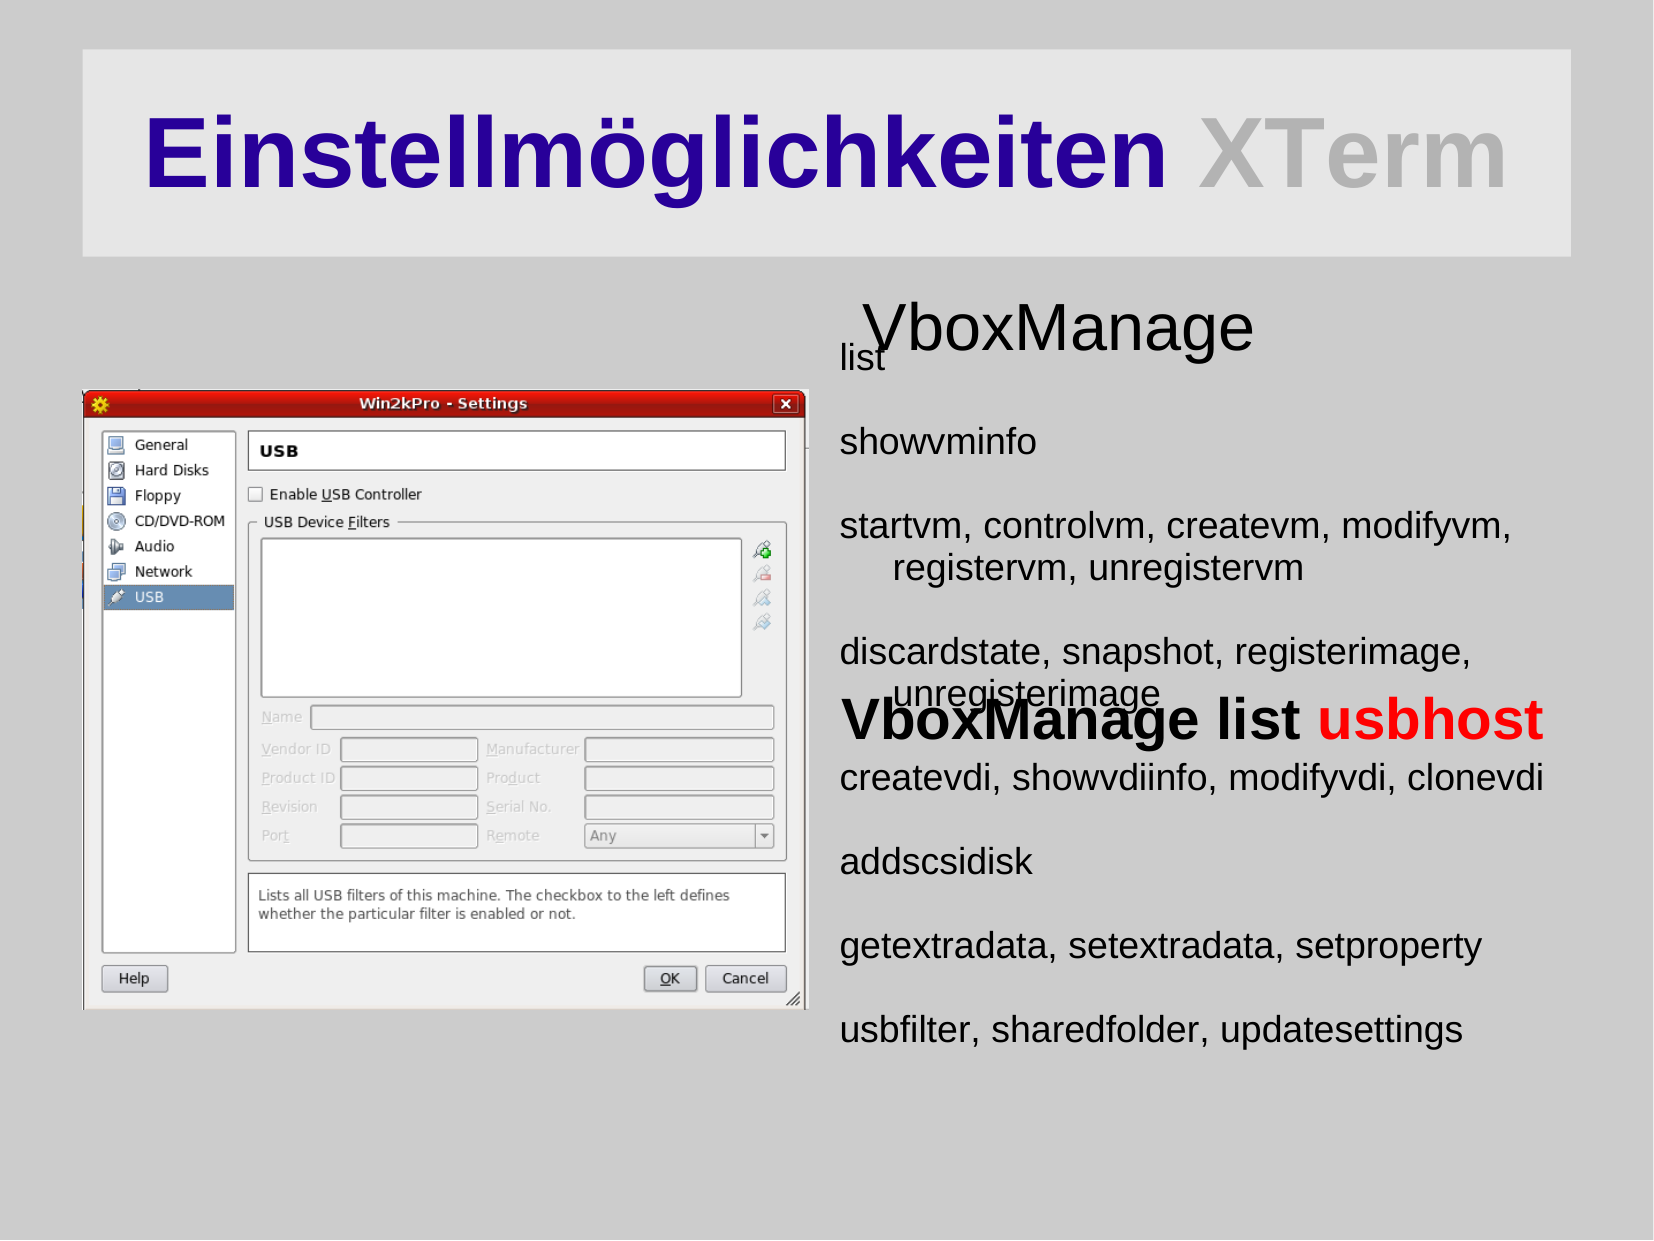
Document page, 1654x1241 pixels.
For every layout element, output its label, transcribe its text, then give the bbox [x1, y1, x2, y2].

text_box list showvminfo startvm, controlvm, createvm, modifyvm, registervm, unregistervm discardstate, snapshot, registerimage, unregisterimage createvdi, showvdiinfo, modifyvdi, clonevdi addscsidisk getextradata, setextradata, setproperty usbfilter, sharedfolder, updatesettings [807, 329, 1654, 1152]
picture [82, 389, 807, 1010]
list VboxManage [845, 290, 1572, 329]
title Einstellmöglichkeiten XTerm [82, 49, 1571, 257]
text_box VboxManage list usbhost [826, 679, 1565, 770]
